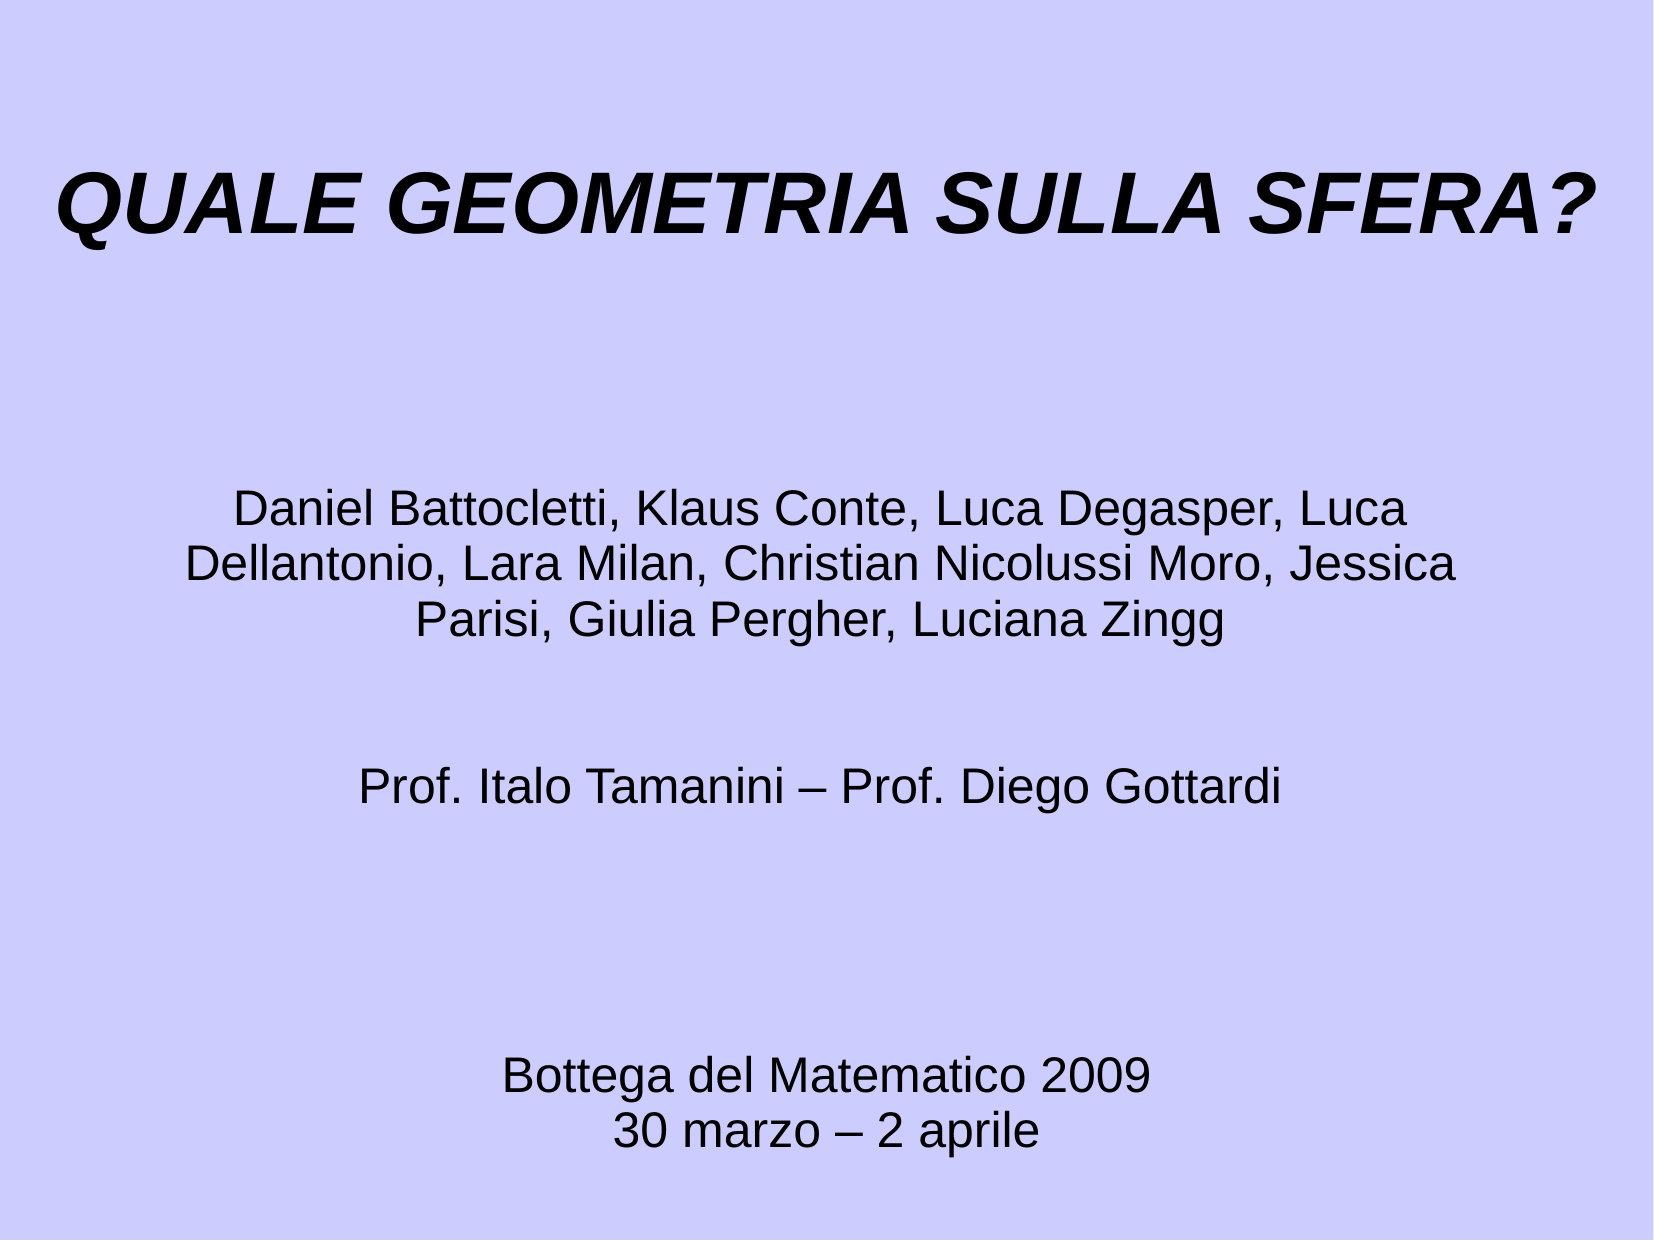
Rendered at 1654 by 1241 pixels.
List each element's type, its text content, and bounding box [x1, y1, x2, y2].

text_box Daniel Battocletti, Klaus Conte, Luca Degasper, Luca Dellantonio, Lara Milan, Christian Nicolussi Moro, Jessica Parisi, Giulia Pergher, Luciana Zingg Prof. Italo Tamanini – Prof. Diego Gottardi [169, 472, 1484, 822]
text_box QUALE GEOMETRIA SULLA SFERA? [39, 146, 1614, 260]
text_box Bottega del Matematico 2009 30 marzo – 2 aprile [486, 1039, 1167, 1166]
